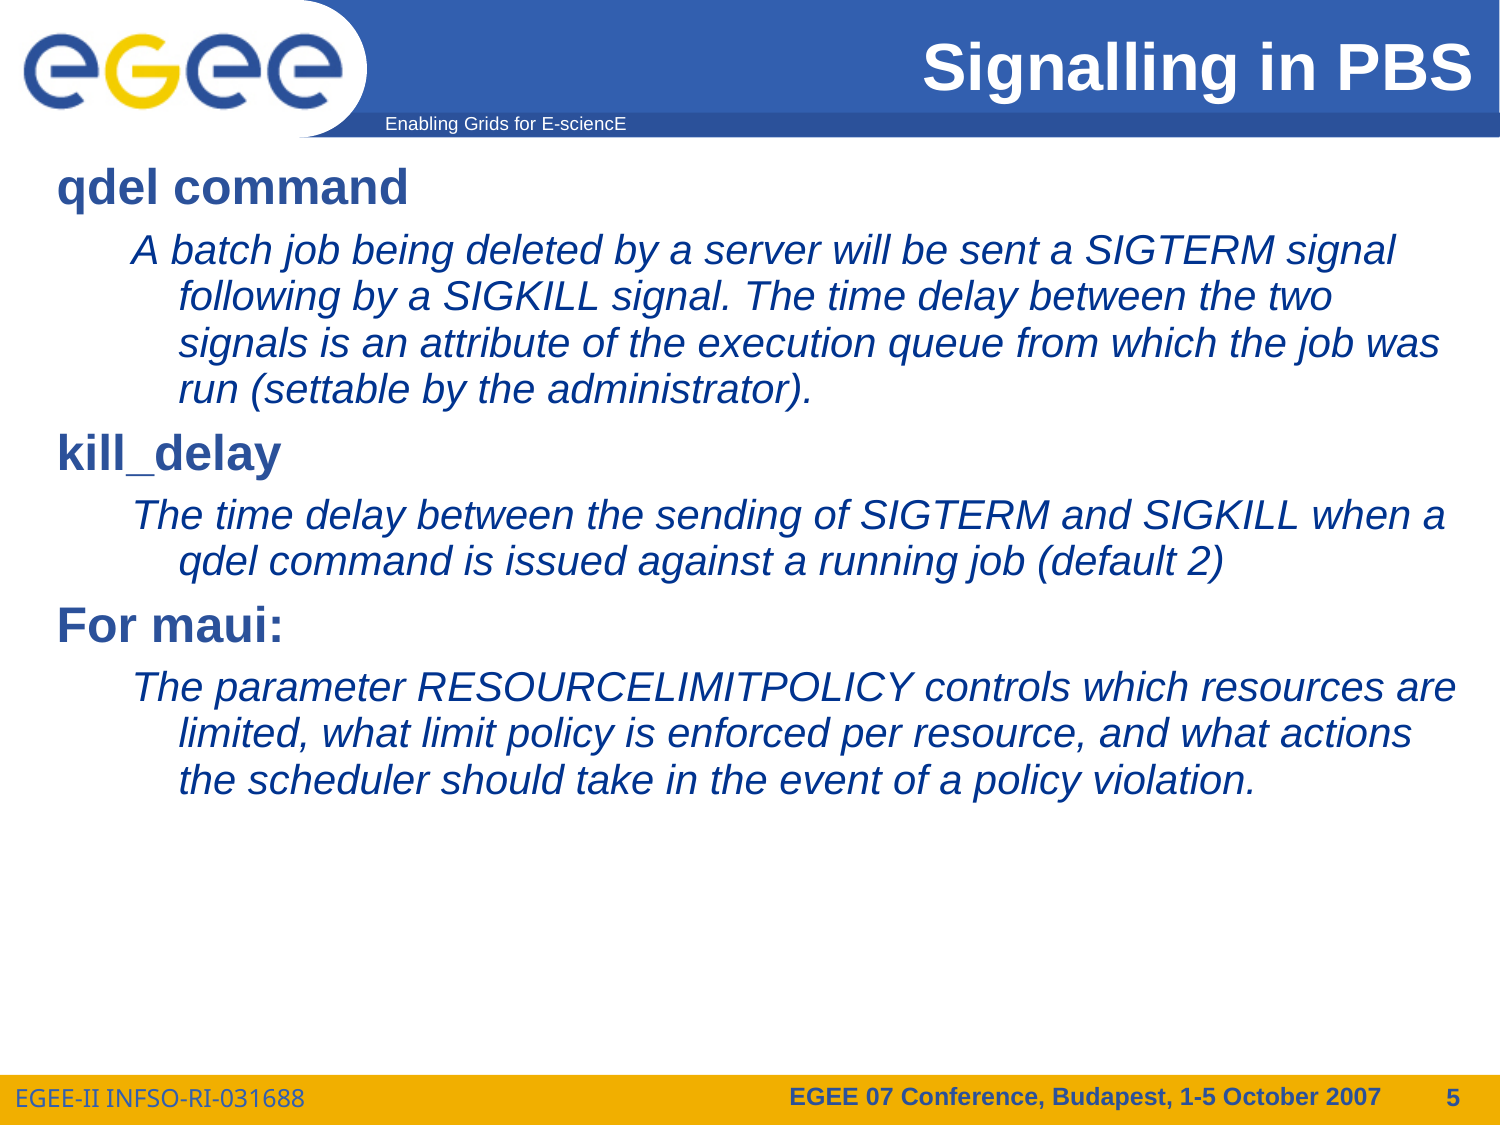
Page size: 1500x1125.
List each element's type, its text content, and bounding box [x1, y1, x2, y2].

list qdel command A batch job being deleted by a server will be sent a SIGTERM signal following by a SIGKILL signal. The time delay between the two signals is an attribute of the execution queue from which the job was run (settable by the administrator). kill_delay The time delay between the sending of SIGTERM and SIGKILL when a qdel command is issued against a running job (default 2) For maui: The parameter RESOURCELIMITPOLICY controls which resources are limited, what limit policy is enforced per resource, and what actions the scheduler should take in the event of a policy violation. [56, 159, 1466, 1036]
title Signalling in PBS [369, 16, 1475, 118]
picture [18, 30, 349, 112]
